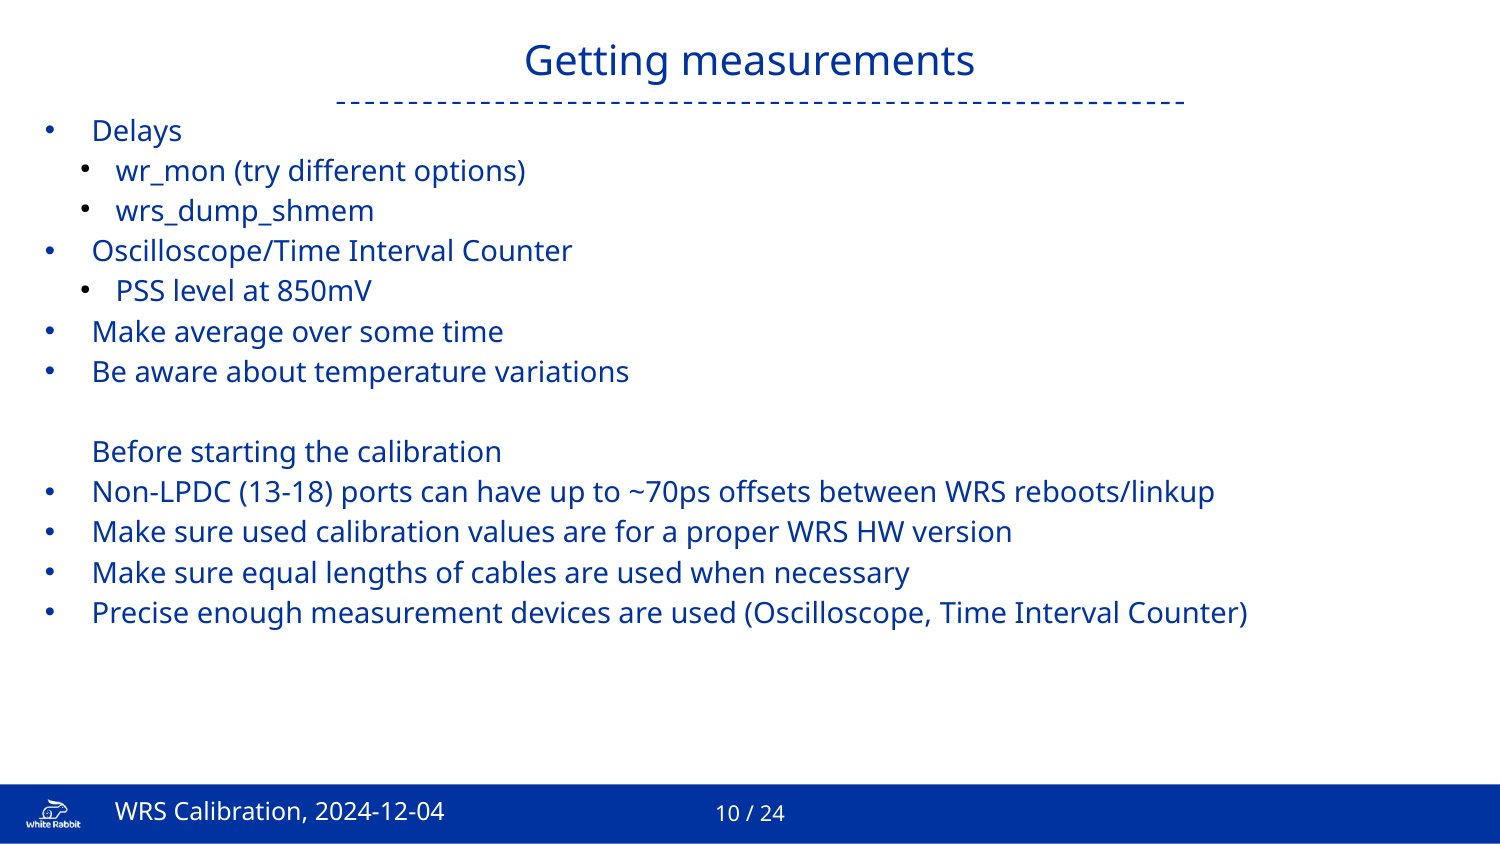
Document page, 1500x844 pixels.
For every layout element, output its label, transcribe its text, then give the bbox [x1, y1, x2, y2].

title Getting measurements [0, 0, 1500, 117]
text_box Delays wr_mon (try different options) wrs_dump_shmem Oscilloscope/Time Interval Counter PSS level at 850mV Make average over some time Be aware about temperature variations Before starting the calibration Non-LPDC (13-18) ports can have up to ~70ps offsets between WRS reboots/linkup Make sure used calibration values are for a proper WRS HW version Make sure equal lengths of cables are used when necessary Precise enough measurement devices are used (Oscilloscope, Time Interval Counter) [30, 99, 1477, 637]
slide_number <number> / 24 [0, 791, 1500, 837]
